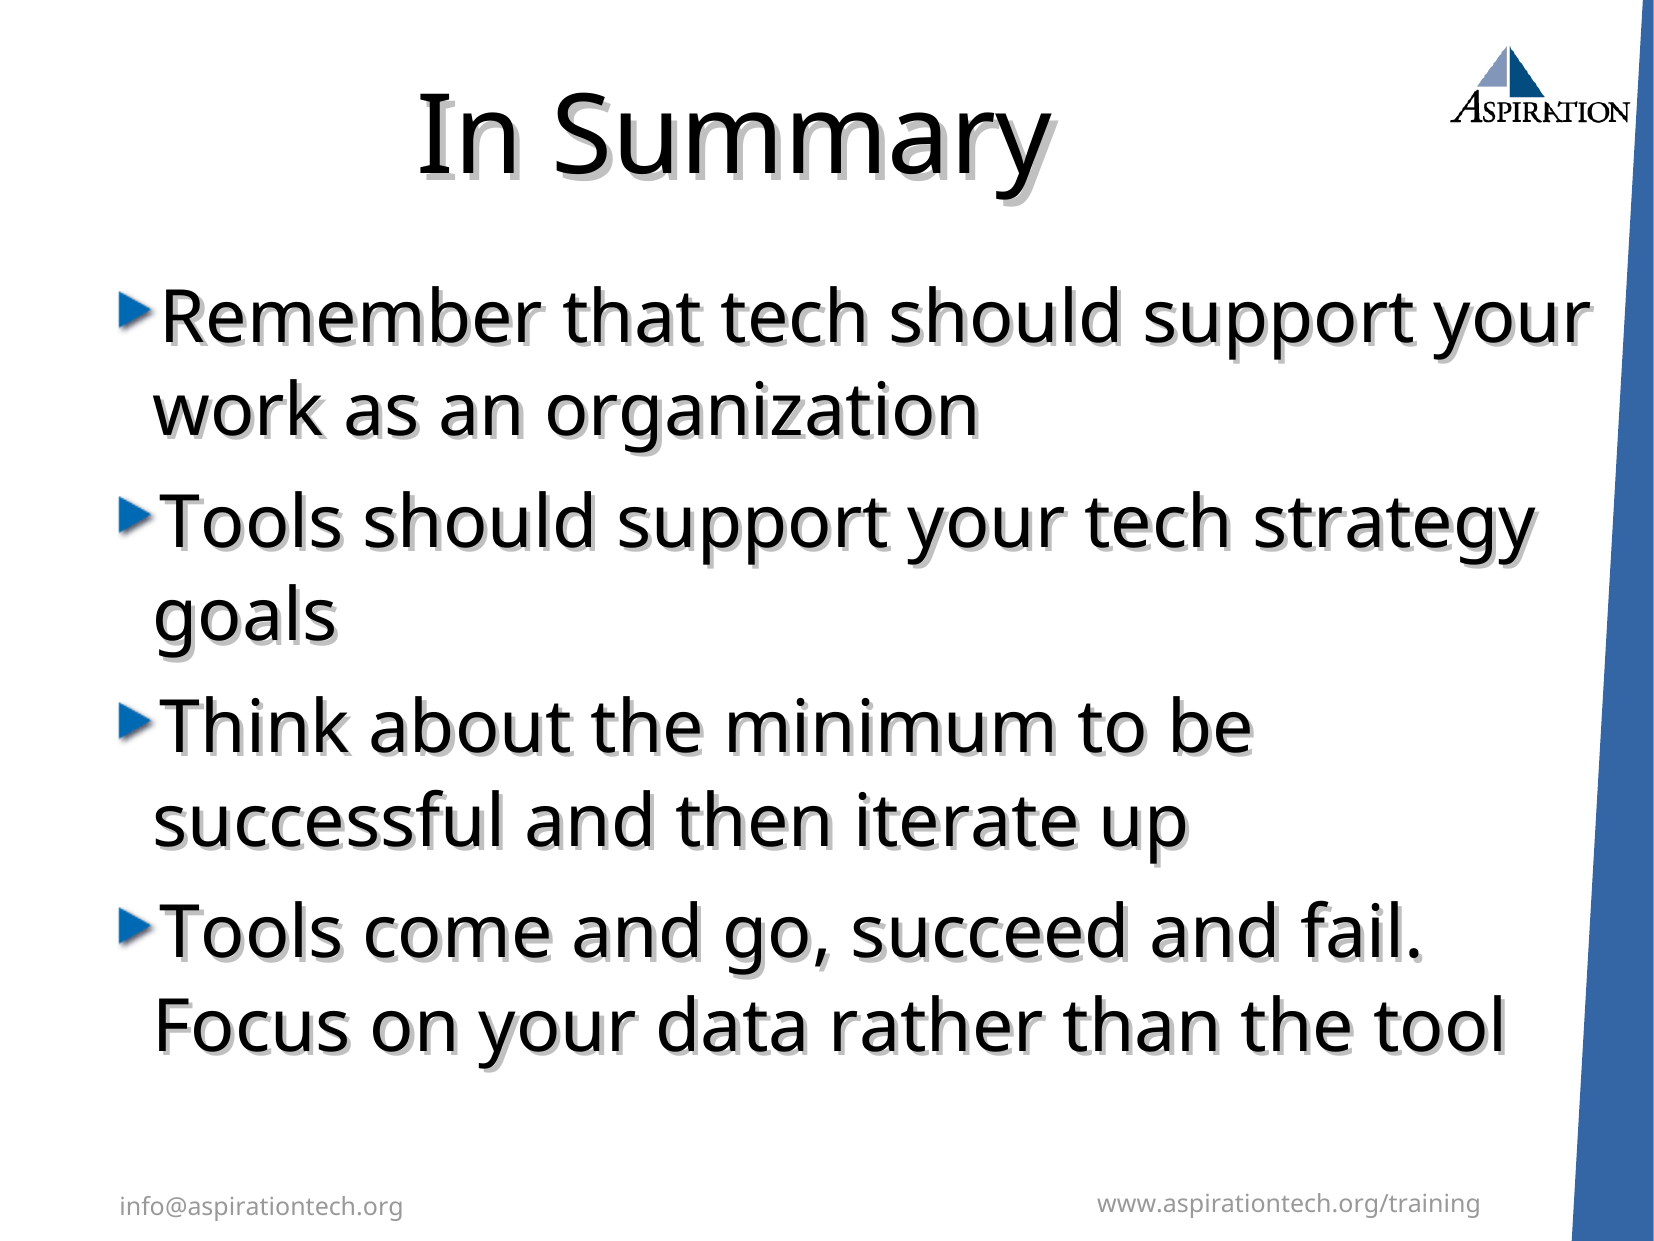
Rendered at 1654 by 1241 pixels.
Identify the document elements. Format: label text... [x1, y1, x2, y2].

list Remember that tech should support your work as an organization Tools should support your tech strategy goals Think about the minimum to be successful and then iterate up Tools come and go, succeed and fail. Focus on your data rather than the tool [54, 263, 1595, 1066]
picture [1450, 46, 1631, 132]
title In Summary [54, 21, 1415, 227]
